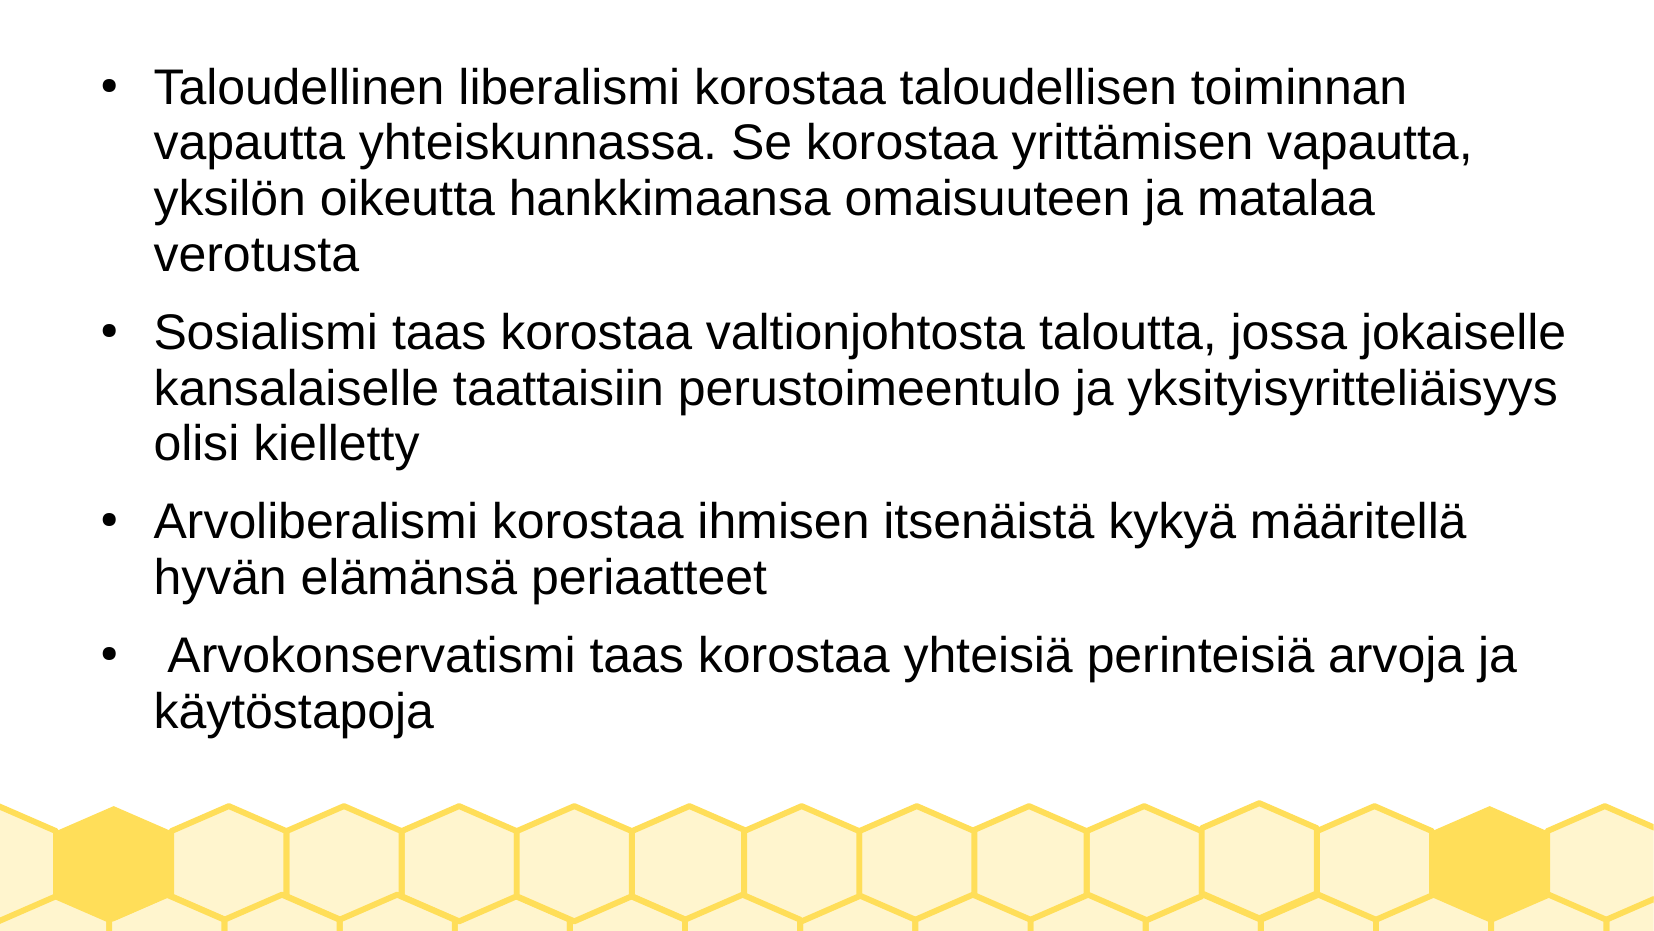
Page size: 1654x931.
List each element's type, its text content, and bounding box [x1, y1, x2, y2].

list Taloudellinen liberalismi korostaa taloudellisen toiminnan vapautta yhteiskunnassa. Se korostaa yrittämisen vapautta, yksilön oikeutta hankkimaansa omaisuuteen ja matalaa verotusta Sosialismi taas korostaa valtionjohtosta taloutta, jossa jokaiselle kansalaiselle taattaisiin perustoimeentulo ja yksityisyritteliäisyys olisi kielletty Arvoliberalismi korostaa ihmisen itsenäistä kykyä määritellä hyvän elämänsä periaatteet Arvokonservatismi taas korostaa yhteisiä perinteisiä arvoja ja käytöstapoja [82, 59, 1571, 758]
